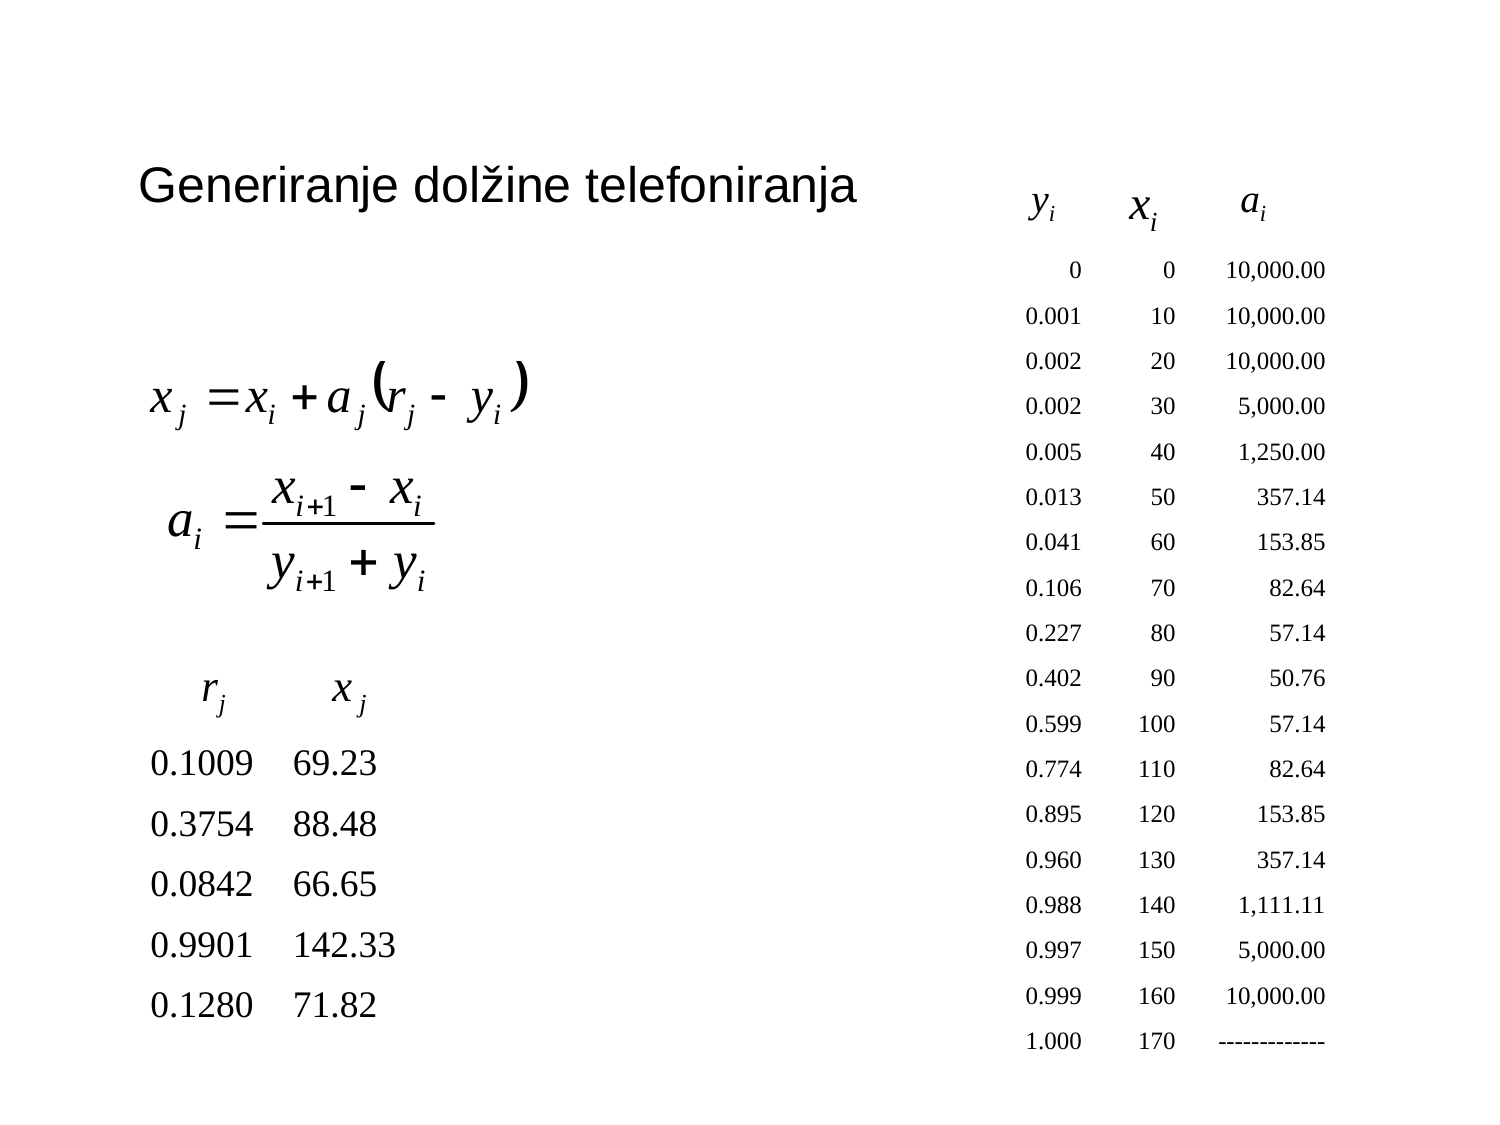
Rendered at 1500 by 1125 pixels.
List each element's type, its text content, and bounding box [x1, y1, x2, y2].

table_cell 140 [1097, 881, 1190, 926]
table_header [1097, 161, 1190, 246]
table_cell 10,000.00 [1190, 246, 1340, 291]
table_cell 0.001 [986, 291, 1097, 337]
table_cell 80 [1097, 609, 1190, 654]
table_cell 57.14 [1190, 609, 1340, 654]
table_cell 82.64 [1190, 564, 1340, 609]
table_cell 120 [1097, 790, 1190, 836]
table_cell 0.999 [986, 972, 1097, 1017]
table_cell 0.0842 [136, 852, 278, 912]
table_cell 5,000.00 [1190, 382, 1340, 427]
table_cell 50 [1097, 473, 1190, 518]
table_cell 70 [1097, 564, 1190, 609]
table_cell 20 [1097, 337, 1190, 382]
text_box [1120, 172, 1168, 249]
table_cell 57.14 [1190, 700, 1340, 745]
table_cell 60 [1097, 518, 1190, 564]
text_box [1021, 172, 1065, 249]
table_cell 0.9901 [136, 912, 278, 972]
table_cell 90 [1097, 654, 1190, 700]
table_cell 0.599 [986, 700, 1097, 745]
table_cell 0.774 [986, 745, 1097, 790]
text_box [159, 452, 443, 604]
table_cell 153.85 [1190, 790, 1340, 836]
table_cell 357.14 [1190, 836, 1340, 881]
table_cell 0 [986, 246, 1097, 291]
table_cell 0 [1097, 246, 1190, 291]
table_cell 0.002 [986, 382, 1097, 427]
table_cell 160 [1097, 972, 1190, 1017]
table_cell 357.14 [1190, 473, 1340, 518]
table_cell 0.227 [986, 609, 1097, 654]
text_box Generiranje dolžine telefoniranja [123, 144, 904, 221]
table_cell 10,000.00 [1190, 337, 1340, 382]
table_header [986, 161, 1097, 246]
table_cell 142.33 [278, 912, 431, 972]
table_cell 110 [1097, 745, 1190, 790]
table_cell 0.3754 [136, 791, 278, 852]
table_cell 88.48 [278, 791, 431, 852]
table_cell ------------- [1190, 1017, 1340, 1062]
table_cell 0.895 [986, 790, 1097, 836]
table_cell 66.65 [278, 852, 431, 912]
table_cell 0.041 [986, 518, 1097, 564]
table_cell 0.402 [986, 654, 1097, 700]
table_cell 71.82 [278, 972, 431, 1033]
chart [140, 361, 528, 442]
table_cell 5,000.00 [1190, 926, 1340, 972]
table_cell 170 [1097, 1017, 1190, 1062]
table_cell 150 [1097, 926, 1190, 972]
table_cell 100 [1097, 700, 1190, 745]
table_cell 0.988 [986, 881, 1097, 926]
table_cell 153.85 [1190, 518, 1340, 564]
table_cell 0.1009 [136, 731, 278, 791]
table_header [278, 645, 431, 731]
table_cell 0.013 [986, 473, 1097, 518]
table_cell 1,111.11 [1190, 881, 1340, 926]
table_cell 0.106 [986, 564, 1097, 609]
table_cell 1.000 [986, 1017, 1097, 1062]
table_cell 69.23 [278, 731, 431, 791]
table_cell 0.002 [986, 337, 1097, 382]
table_cell 0.005 [986, 427, 1097, 473]
table_cell 10,000.00 [1190, 972, 1340, 1017]
table_header [136, 645, 278, 731]
table_cell 1,250.00 [1190, 427, 1340, 473]
table_cell 130 [1097, 836, 1190, 881]
table_cell 40 [1097, 427, 1190, 473]
table_header [1190, 161, 1340, 246]
text_box [1234, 172, 1274, 249]
table_cell 50.76 [1190, 654, 1340, 700]
table_cell 10 [1097, 291, 1190, 337]
table_cell 0.997 [986, 926, 1097, 972]
table_cell 10,000.00 [1190, 291, 1340, 337]
table_cell 30 [1097, 382, 1190, 427]
table_cell 82.64 [1190, 745, 1340, 790]
table_cell 0.960 [986, 836, 1097, 881]
table_cell 0.1280 [136, 972, 278, 1033]
